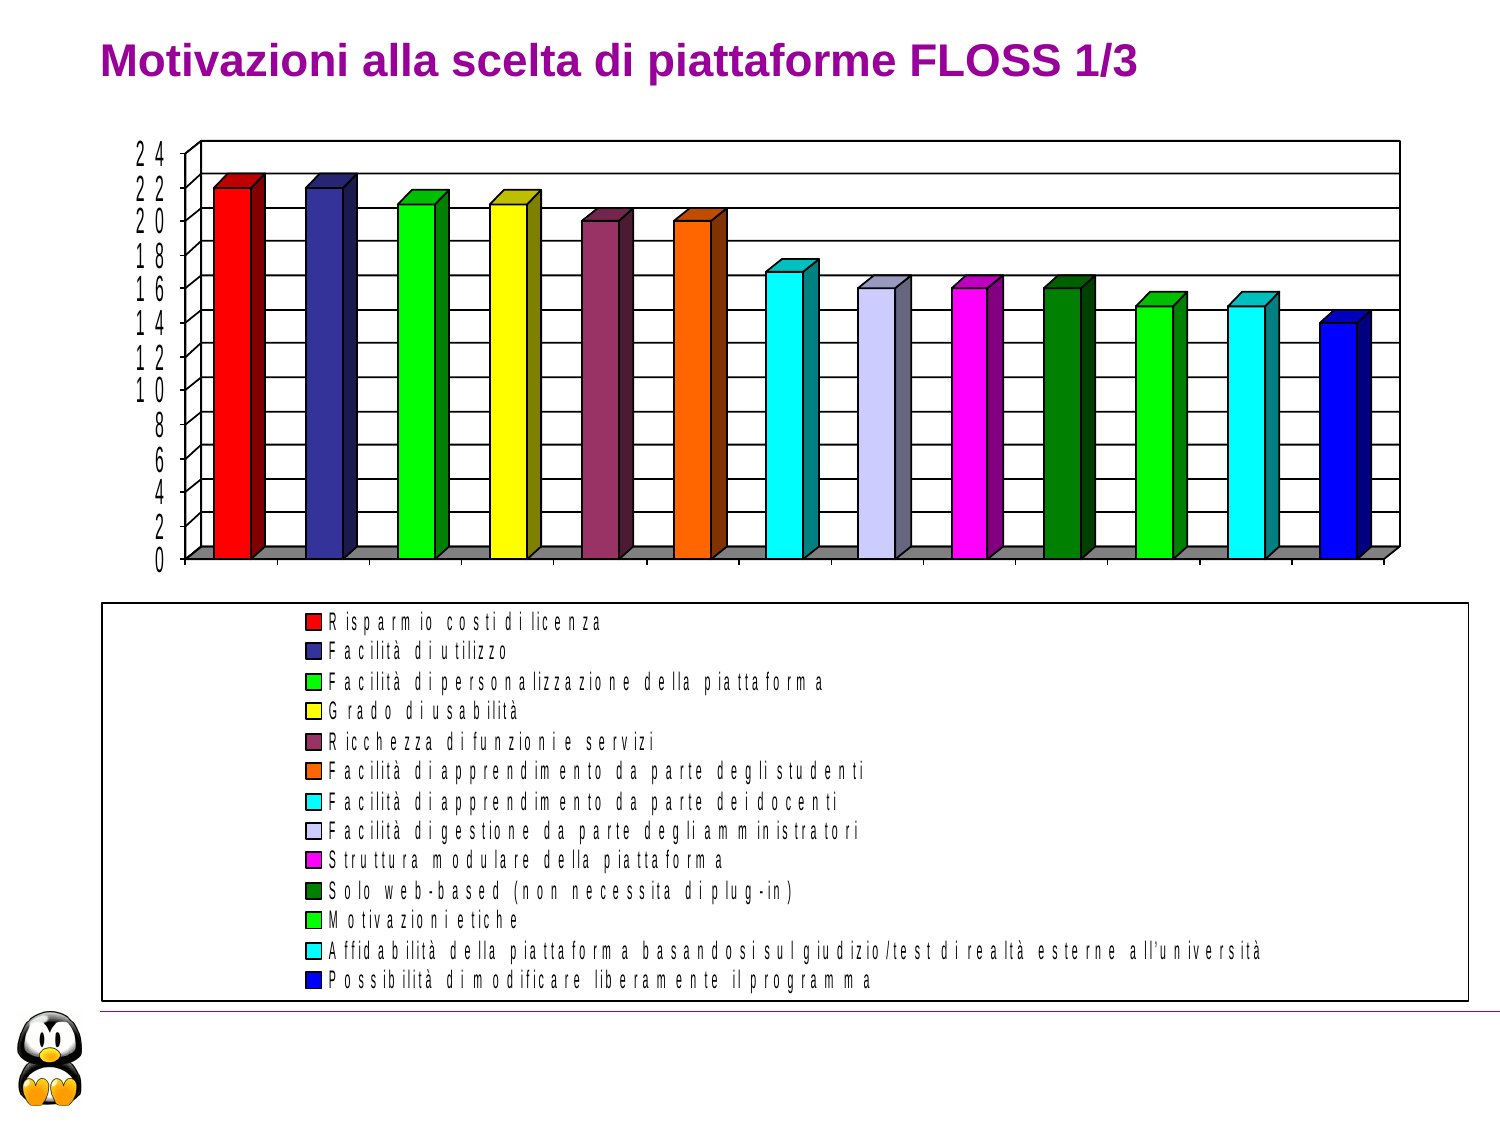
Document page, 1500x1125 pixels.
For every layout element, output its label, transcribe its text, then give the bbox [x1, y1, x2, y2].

picture [17, 100, 1483, 1106]
title Motivazioni alla scelta di piattaforme FLOSS 1/3 [99, 35, 1388, 100]
